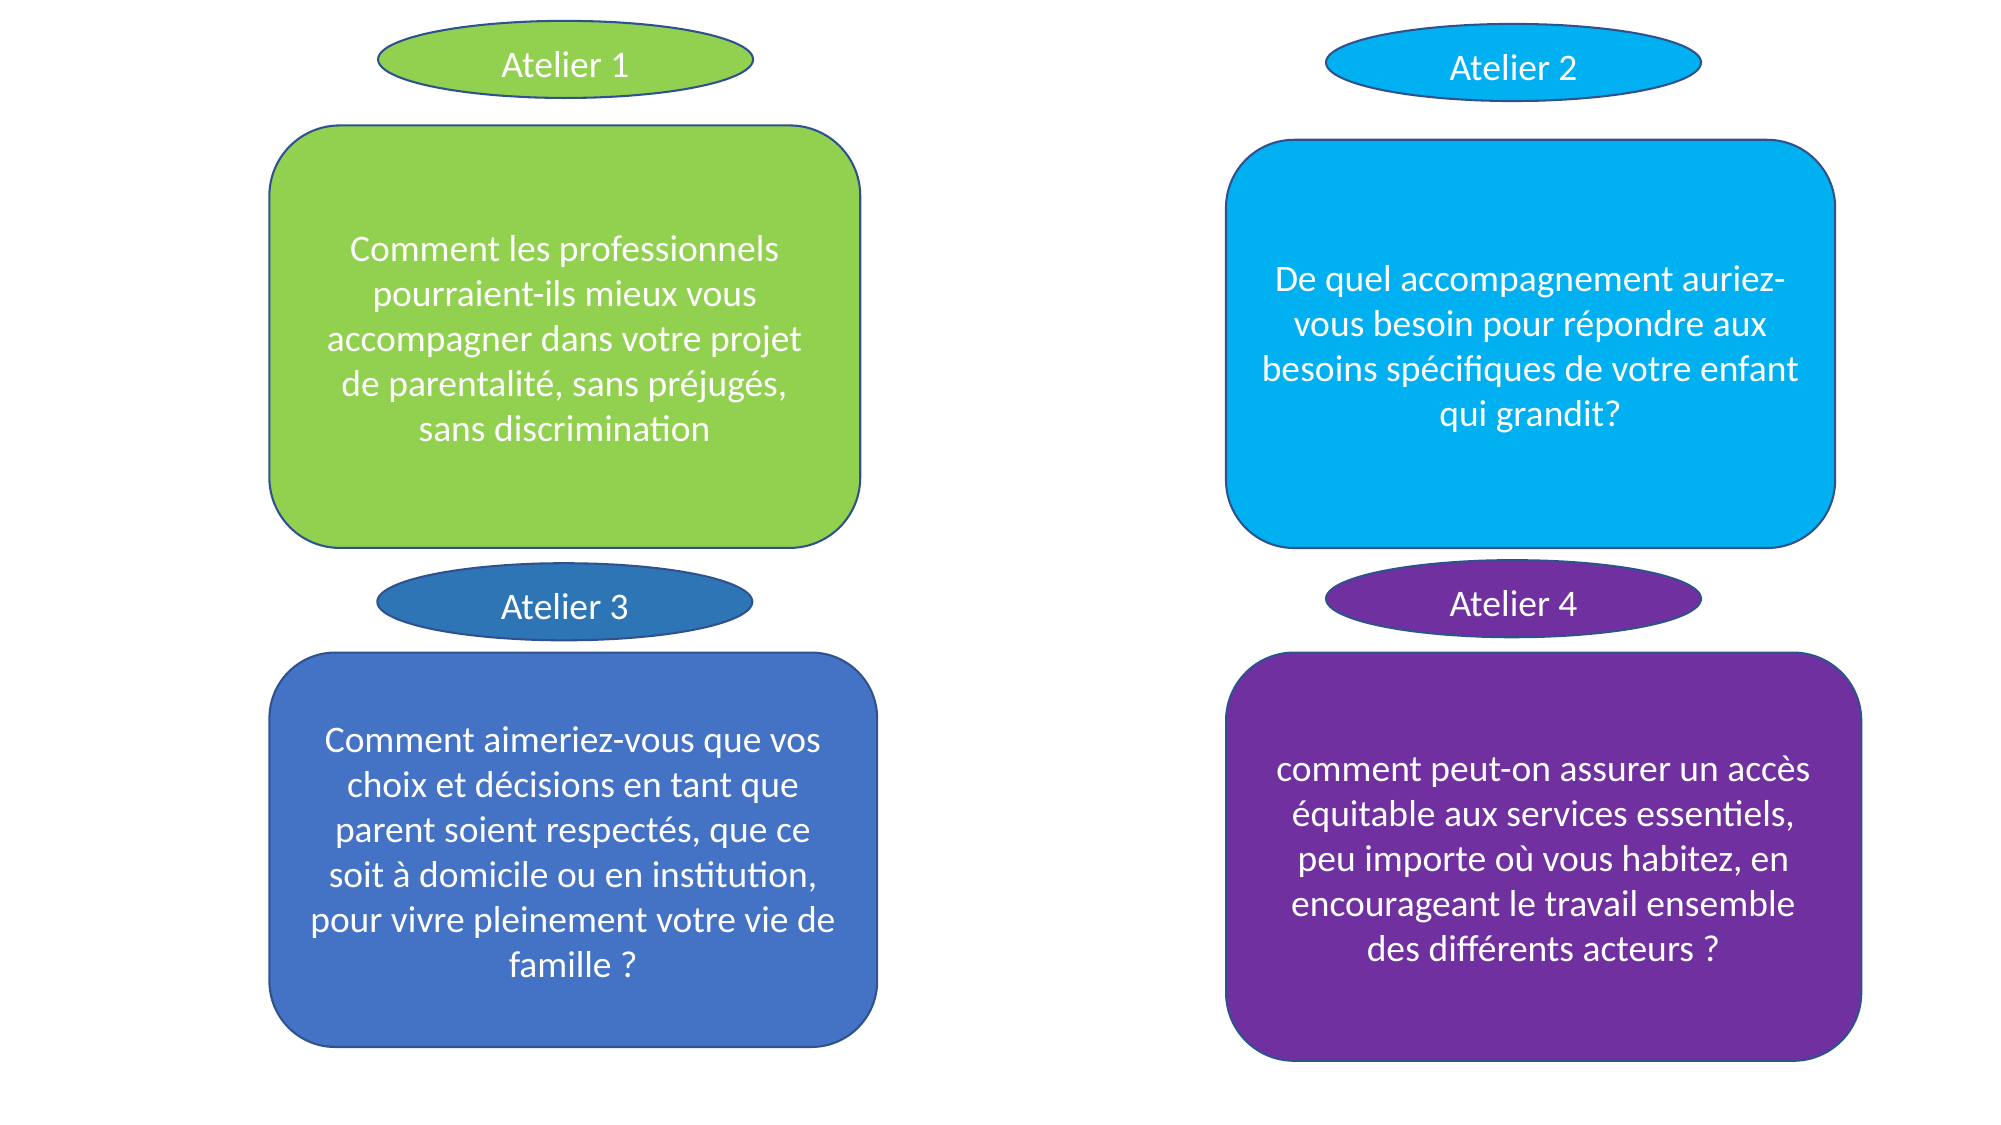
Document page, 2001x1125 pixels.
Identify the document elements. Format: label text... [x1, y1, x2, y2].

text_box Atelier 3 [377, 563, 753, 641]
text_box Atelier 1 [378, 20, 754, 98]
text_box Atelier 2 [1326, 23, 1702, 102]
text_box De quel accompagnement auriez-vous besoin pour répondre aux besoins spécifiques de votre enfant qui grandit? [1225, 139, 1836, 549]
text_box comment peut-on assurer un accès équitable aux services essentiels, peu importe où vous habitez, en encourageant le travail ensemble des différents acteurs ? [1226, 652, 1862, 1061]
text_box Atelier 4 [1326, 560, 1702, 638]
text_box Comment les professionnels pourraient-ils mieux vous accompagner dans votre projet de parentalité, sans préjugés, sans discrimination [269, 125, 861, 548]
text_box Comment aimeriez-vous que vos choix et décisions en tant que parent soient respectés, que ce soit à domicile ou en institution, pour vivre pleinement votre vie de famille ? [269, 652, 878, 1047]
